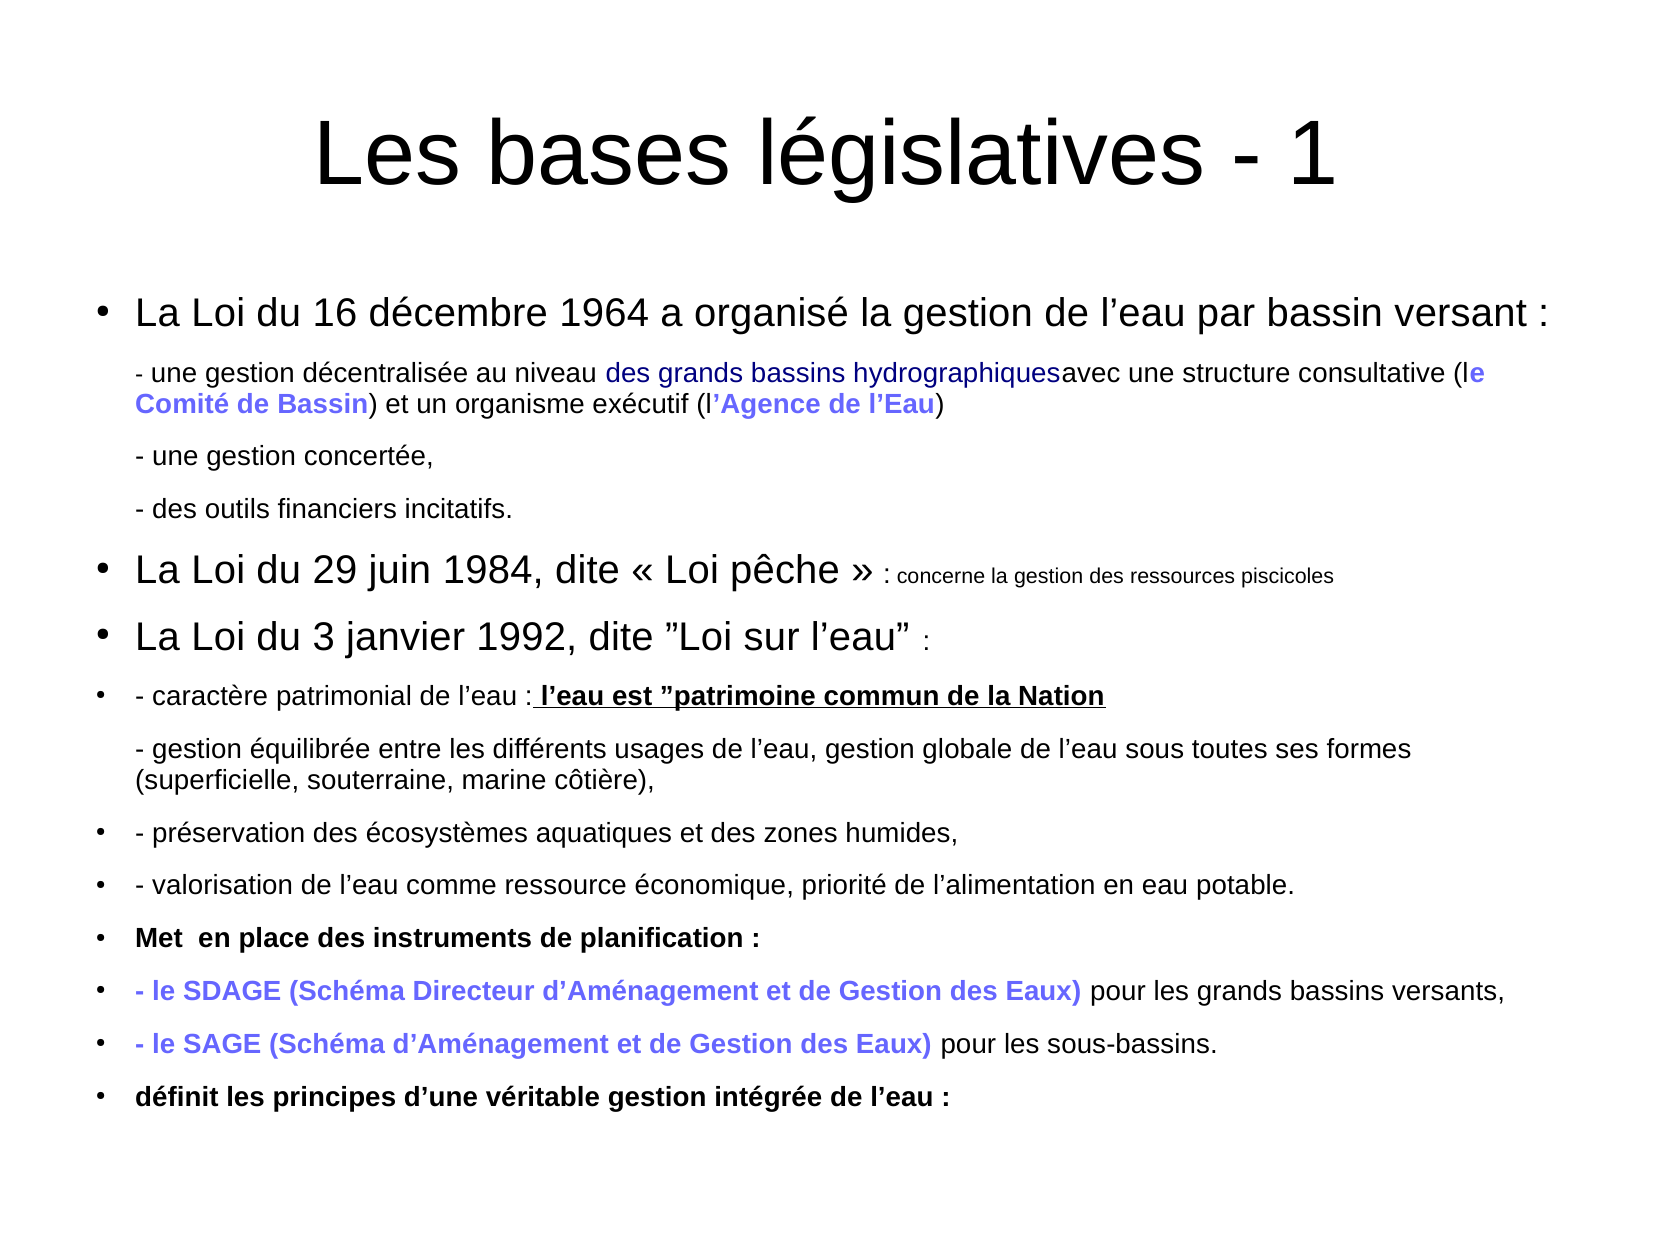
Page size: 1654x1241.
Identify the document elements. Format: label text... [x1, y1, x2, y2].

title Les bases législatives - 1 [82, 49, 1571, 257]
list La Loi du 16 décembre 1964 a organisé la gestion de l’eau par bassin versant : - une gestion décentralisée au niveau des grands bassins hydrographiquesavec une structure consultative (le Comité de Bassin) et un organisme exécutif (l’Agence de l’Eau) - une gestion concertée, - des outils financiers incitatifs. La Loi du 29 juin 1984, dite « Loi pêche » : concerne la gestion des ressources piscicoles La Loi du 3 janvier 1992, dite ”Loi sur l’eau” : - caractère patrimonial de l’eau : l’eau est ”patrimoine commun de la Nation - gestion équilibrée entre les différents usages de l’eau, gestion globale de l’eau sous toutes ses formes (superficielle, souterraine, marine côtière), - préservation des écosystèmes aquatiques et des zones humides, - valorisation de l’eau comme ressource économique, priorité de l’alimentation en eau potable. Met en place des instruments de planification : - le SDAGE (Schéma Directeur d’Aménagement et de Gestion des Eaux) pour les grands bassins versants, - le SAGE (Schéma d’Aménagement et de Gestion des Eaux) pour les sous-bassins. définit les principes d’une véritable gestion intégrée de l’eau : [82, 290, 1571, 1134]
